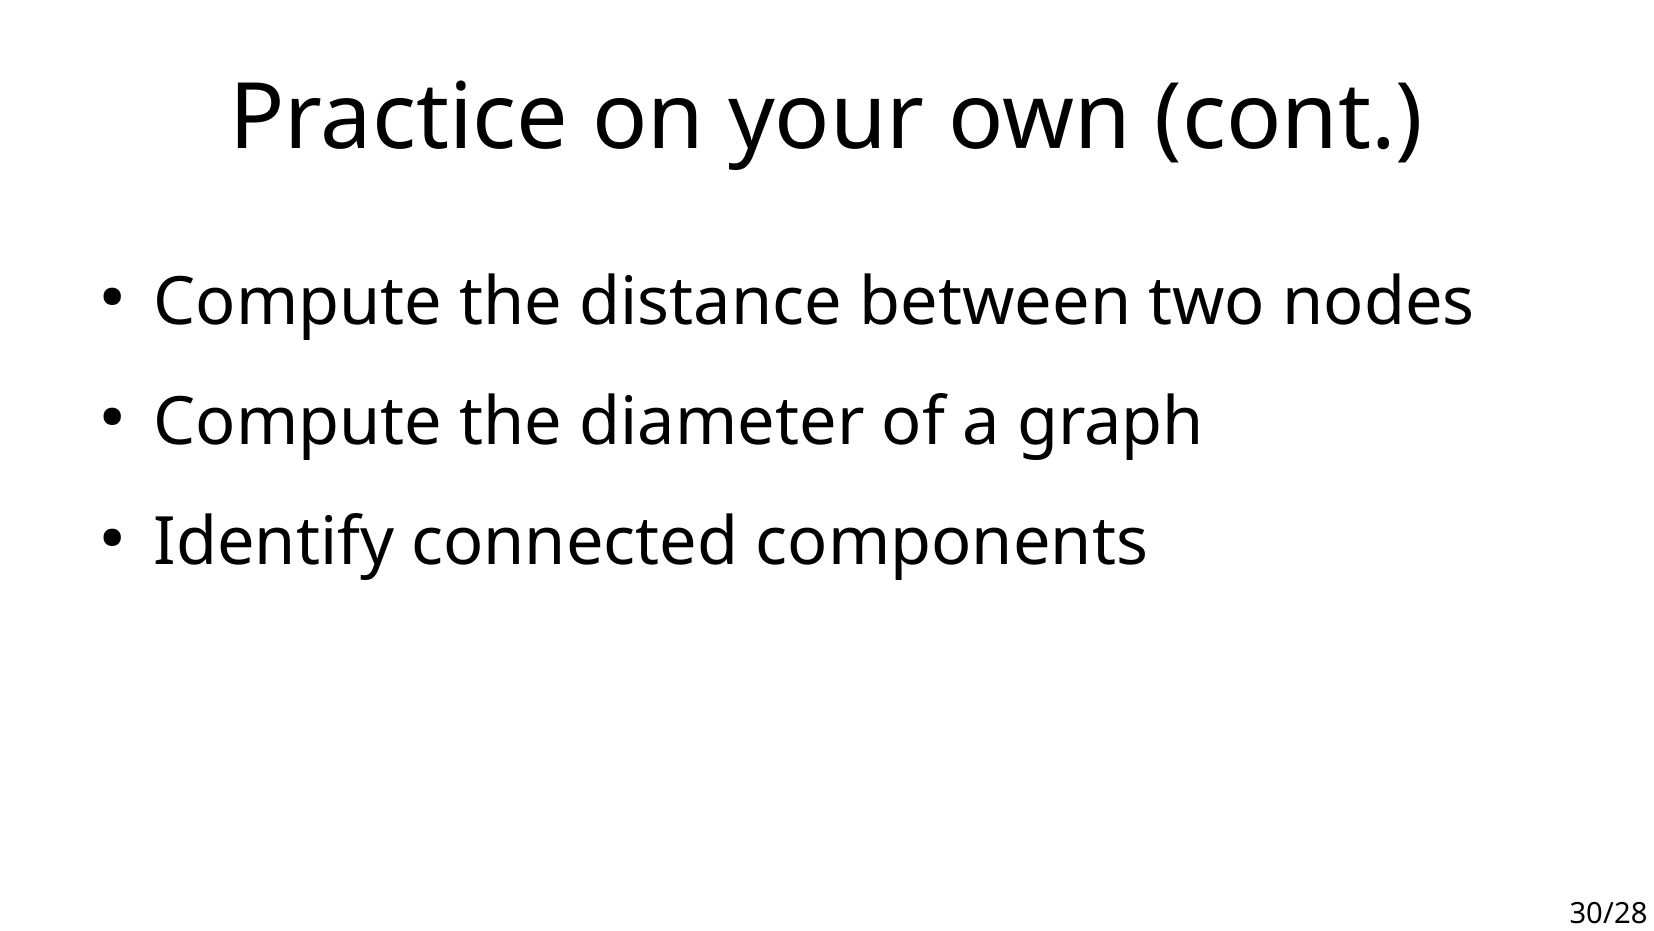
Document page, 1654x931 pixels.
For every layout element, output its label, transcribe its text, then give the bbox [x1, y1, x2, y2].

title Practice on your own (cont.) [82, 1, 1571, 226]
list Compute the distance between two nodes Compute the diameter of a graph Identify connected components [82, 253, 1571, 901]
